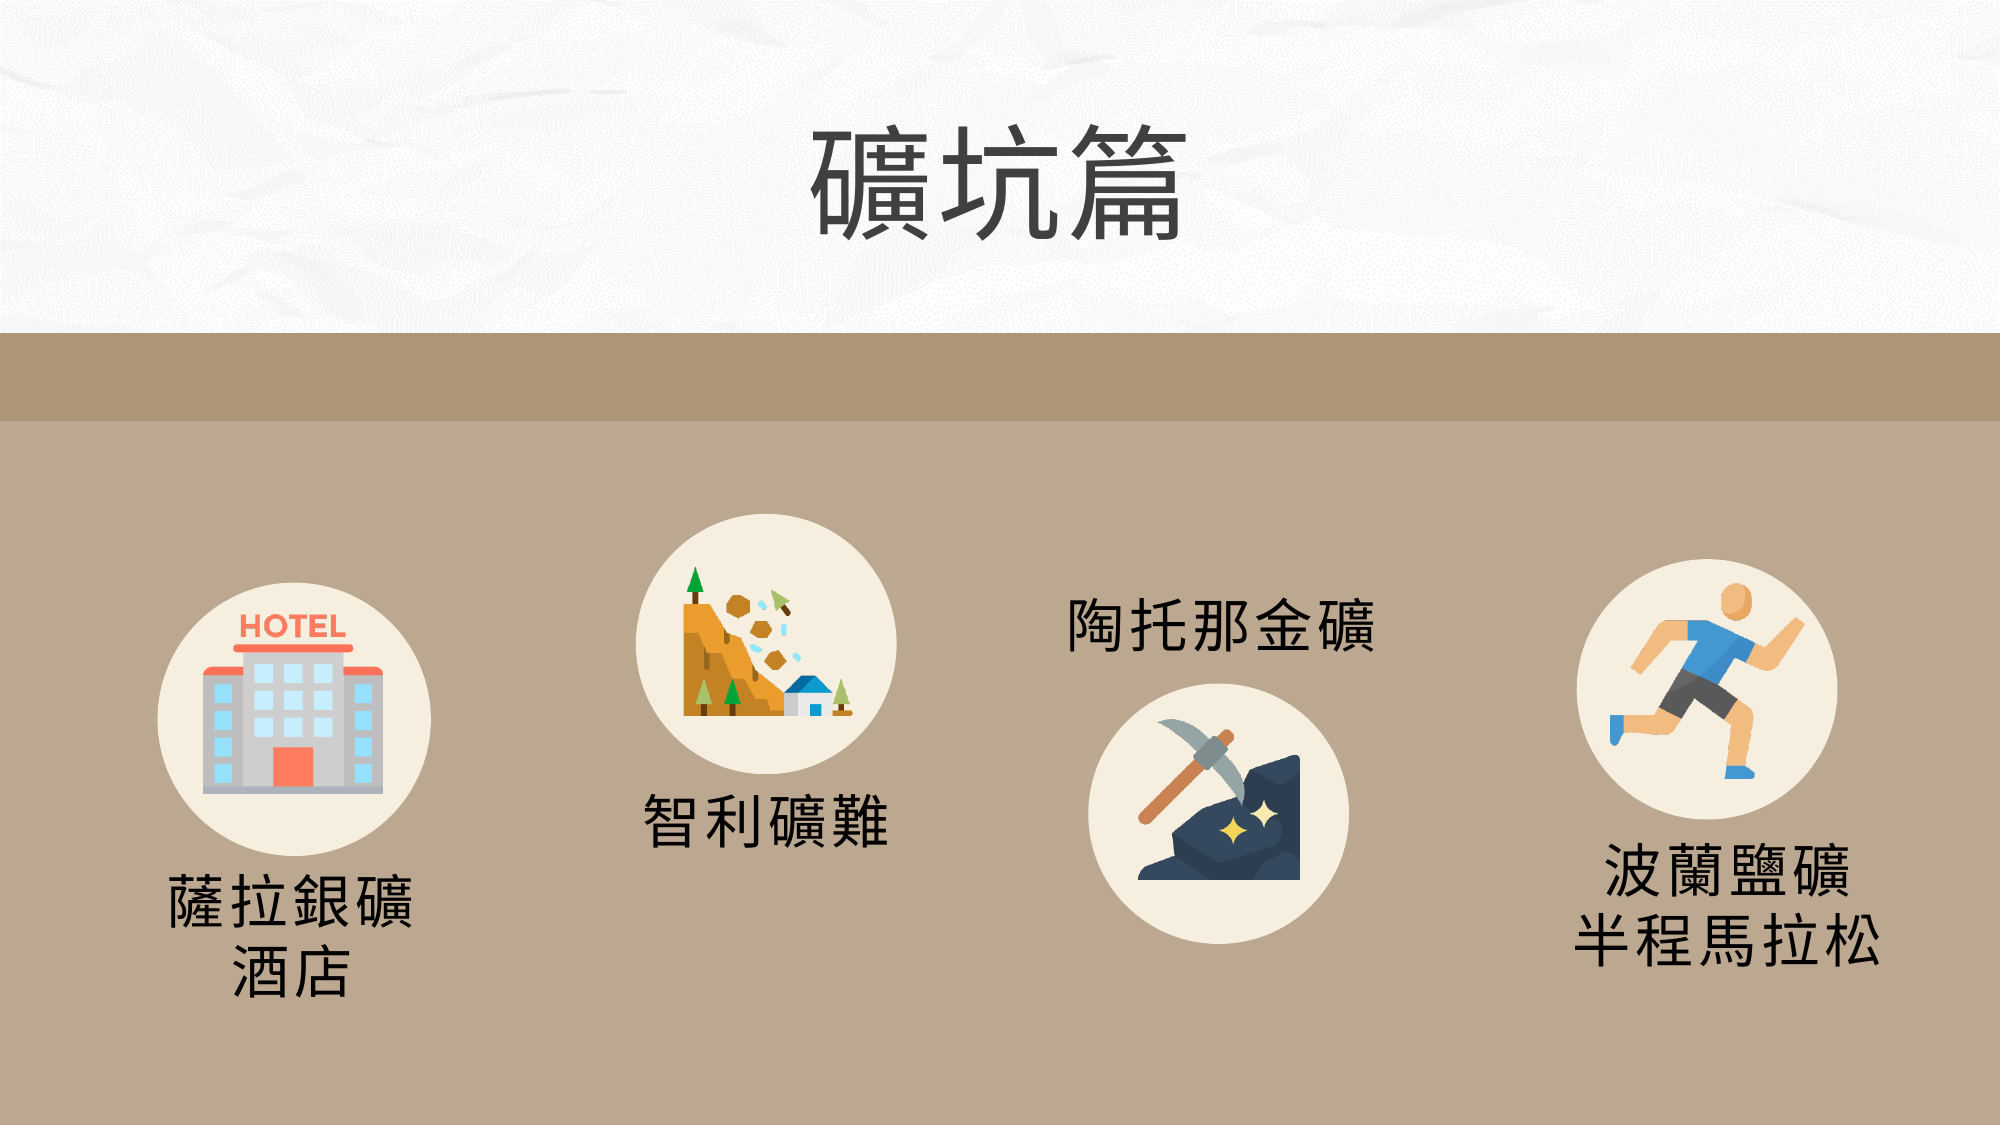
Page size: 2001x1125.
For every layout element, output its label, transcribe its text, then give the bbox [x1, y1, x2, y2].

text_box 礦坑篇 [625, 100, 1375, 261]
text_box 波蘭鹽礦 半程馬拉松 [1525, 829, 1930, 980]
text_box 智利礦難 [609, 780, 924, 861]
text_box 陶托那金礦 [1026, 584, 1417, 665]
picture [1088, 683, 1350, 944]
picture [203, 614, 383, 794]
text_box 薩拉銀礦酒店 [135, 859, 450, 1010]
picture [1576, 559, 1838, 820]
picture [635, 513, 898, 774]
text_box [0, 333, 2000, 1125]
